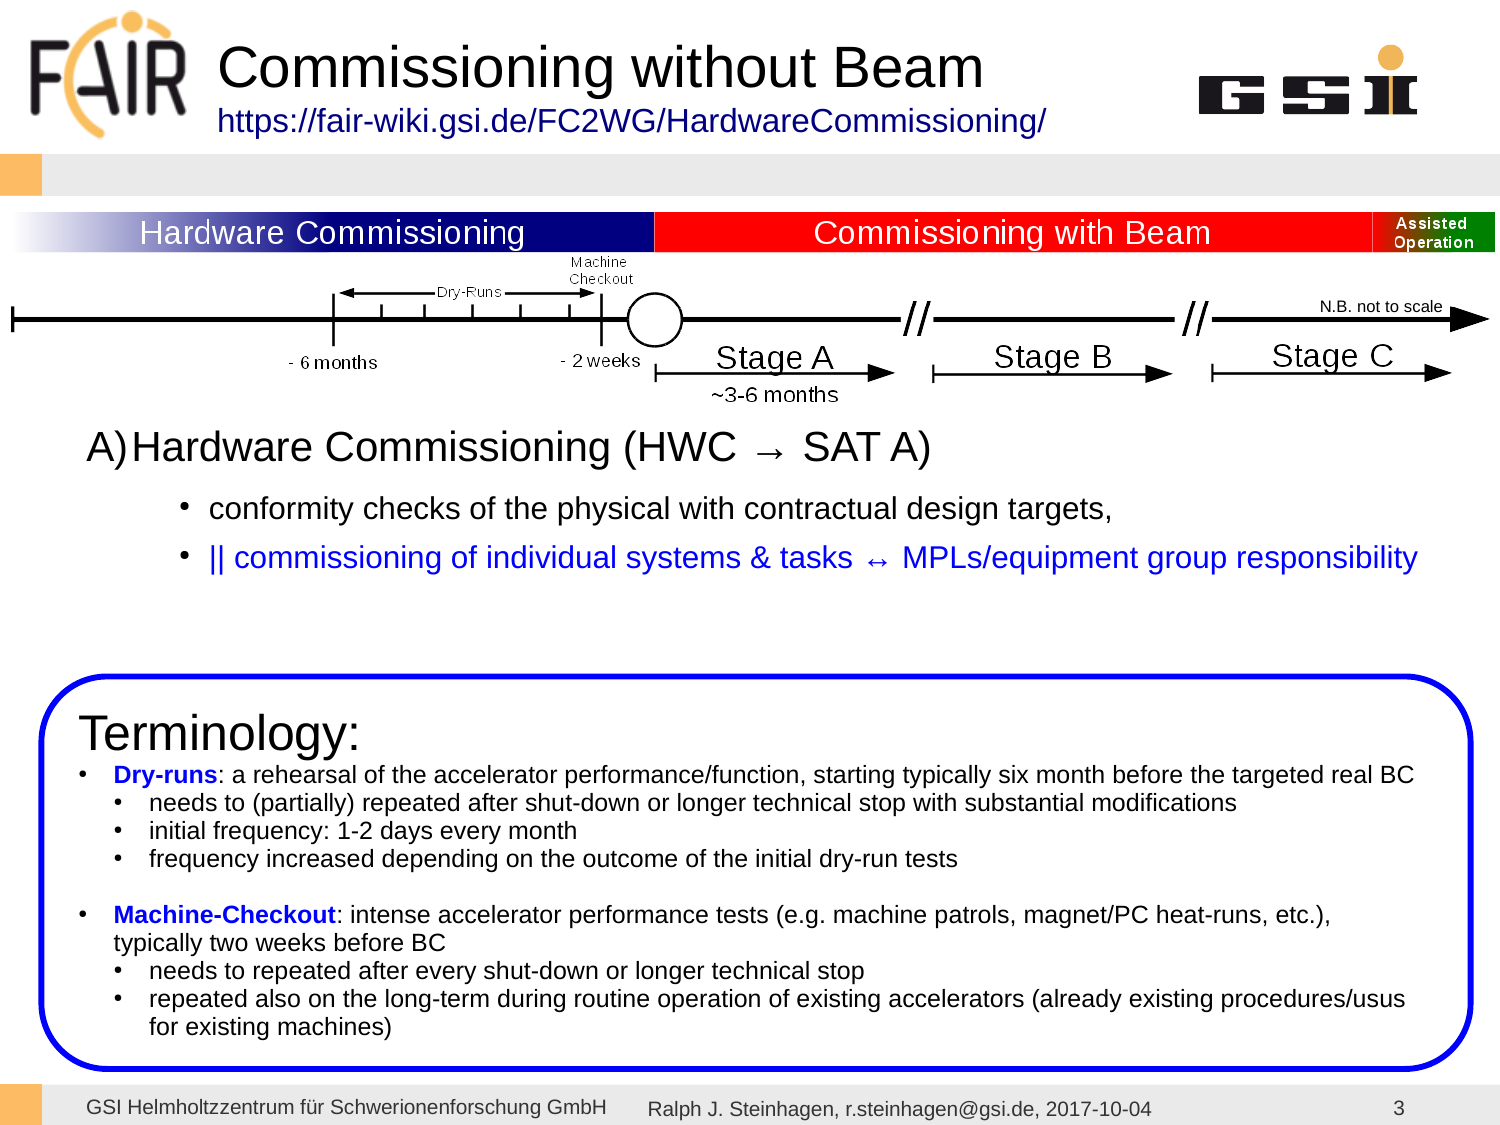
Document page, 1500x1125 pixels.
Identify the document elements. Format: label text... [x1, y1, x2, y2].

text_box Terminology: Dry-runs: a rehearsal of the accelerator performance/function, starting typically six month before the targeted real BC needs to (partially) repeated after shut-down or longer technical stop with substantial modifications initial frequency: 1-2 days every month frequency increased depending on the outcome of the initial dry-run tests Machine-Checkout: intense accelerator performance tests (e.g. machine patrols, magnet/PC heat-runs, etc.), typically two weeks before BC needs to repeated after every shut-down or longer technical stop repeated also on the long-term during routine operation of existing accelerators (already existing procedures/usus for existing machines) [41, 676, 1471, 1069]
list Hardware Commissioning (HWC → SAT A) conformity checks of the physical with contractual design targets, || commissioning of individual systems & tasks ↔ MPLs/equipment group responsibility [75, 419, 1425, 603]
picture [10, 212, 1495, 402]
title Commissioning without Beam https://fair-wiki.gsi.de/FC2WG/HardwareCommissioning/ [217, 20, 1180, 147]
picture [1197, 42, 1419, 117]
picture [30, 9, 187, 141]
text_box N.B. not to scale [1305, 289, 1459, 324]
